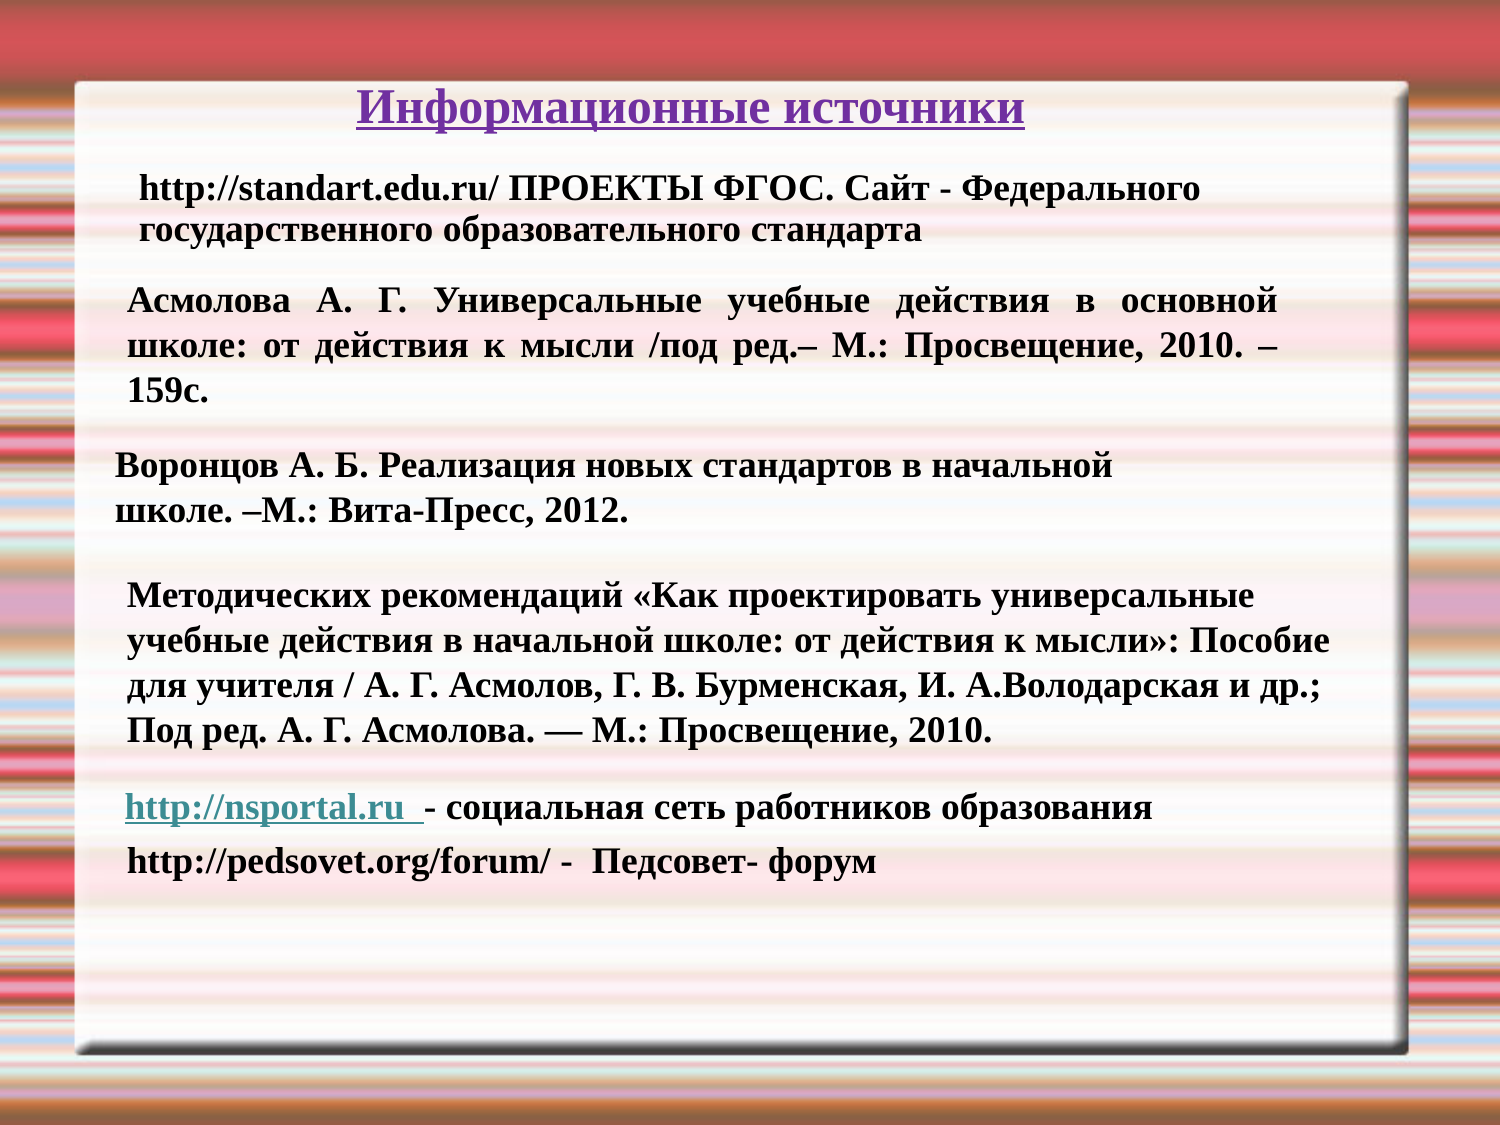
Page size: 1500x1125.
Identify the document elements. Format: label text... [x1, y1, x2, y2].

text_box Асмолова А. Г. Универсальные учебные действия в основной школе: от действия к мысли /под ред.– М.: Просвещение, 2010. – 159с. [112, 267, 1294, 417]
text_box Методических рекомендаций «Как проектировать универсальные учебные действия в начальной школе: от действия к мысли»: Пособие для учителя / А. Г. Асмолов, Г. В. Бурменская, И. А.Володарская и др.; Под ред. А. Г. Асмолова. — М.: Просвещение, 2010. [112, 562, 1353, 758]
text_box http://nsportal.ru - социальная сеть работников образования [100, 775, 1294, 835]
picture [0, 0, 1500, 1125]
text_box http://pedsovet.org/forum/ - Педсовет- форум [112, 835, 1122, 890]
text_box http://standart.edu.ru/ ПРОЕКТЫ ФГОС. Сайт - Федерального государственного образовательного стандарта [123, 160, 1424, 257]
text_box Информационные источники [253, 66, 1128, 142]
text_box Воронцов А. Б. Реализация новых стандартов в начальной школе. –М.: Вита-Пресс, 2012. [100, 432, 1247, 538]
